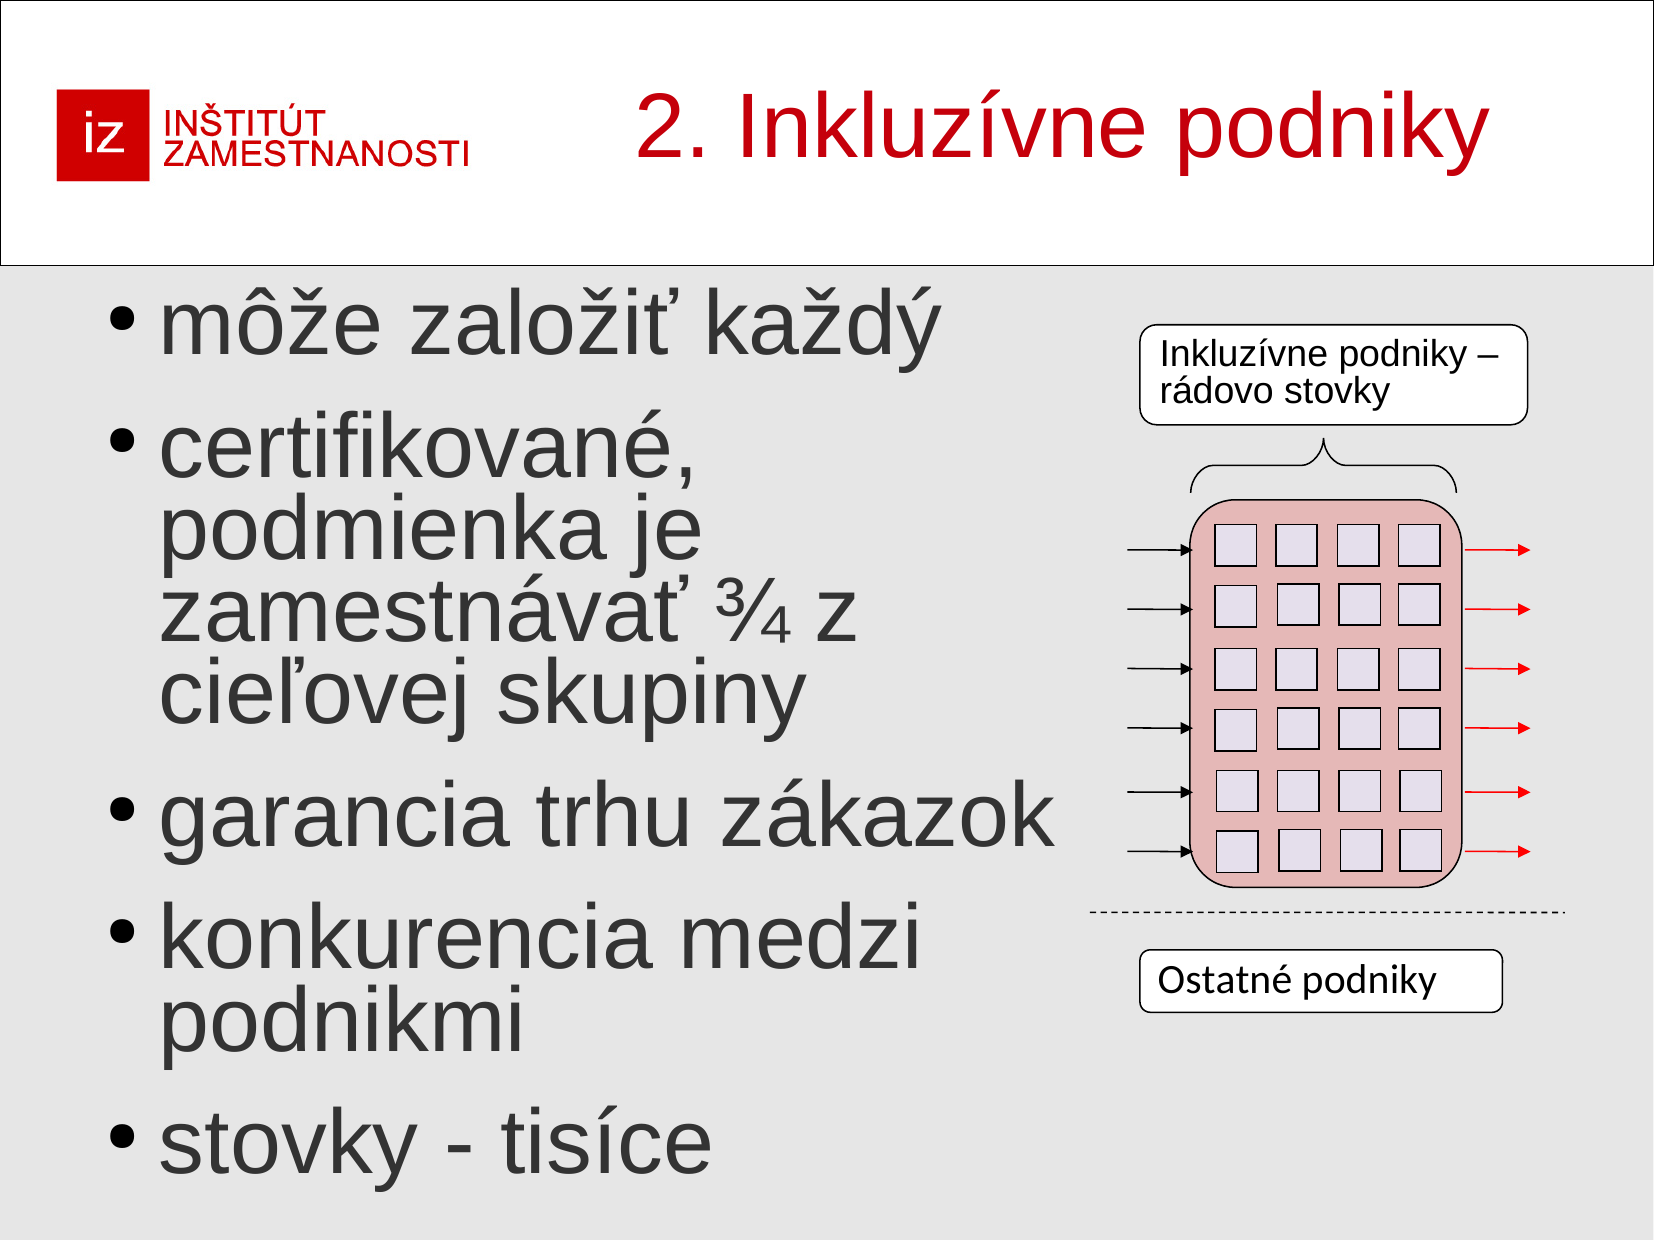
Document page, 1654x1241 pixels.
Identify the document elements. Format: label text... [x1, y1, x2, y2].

list môže založiť každý certifikované, podmienka je zamestnávať ¾ z cieľovej skupiny garancia trhu zákazok konkurencia medzi podnikmi stovky - tisíce [88, 289, 1063, 1211]
text_box [1189, 499, 1462, 888]
text_box Ostatné podniky [1139, 949, 1503, 1013]
text_box Inkluzívne podniky – rádovo stovky [1139, 324, 1528, 425]
title 2. Inkluzívne podniky [561, 37, 1565, 229]
picture [5, 8, 518, 257]
